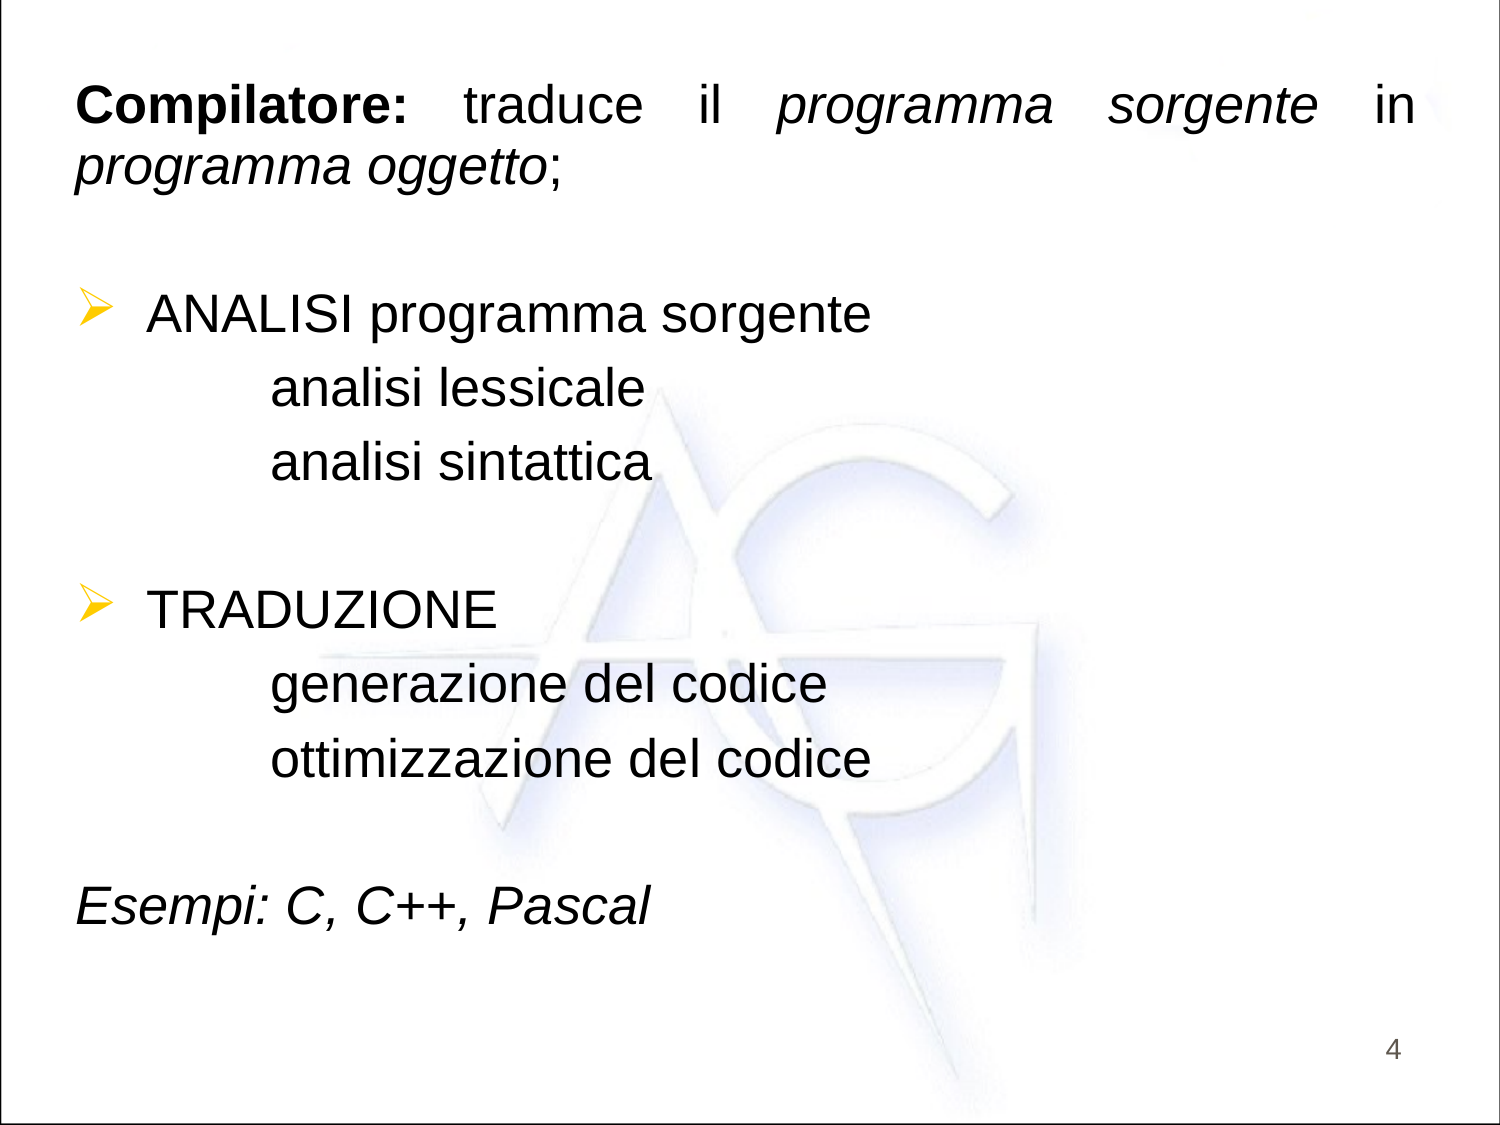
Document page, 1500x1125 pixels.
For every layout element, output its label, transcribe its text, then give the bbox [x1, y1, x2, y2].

picture [0, 0, 1500, 1125]
list Compilatore: traduce il programma sorgente in programma oggetto; ANALISI programma sorgente analisi lessicale analisi sintattica TRADUZIONE generazione del codice ottimizzazione del codice Esempi: C, C++, Pascal [74, 75, 1417, 1038]
